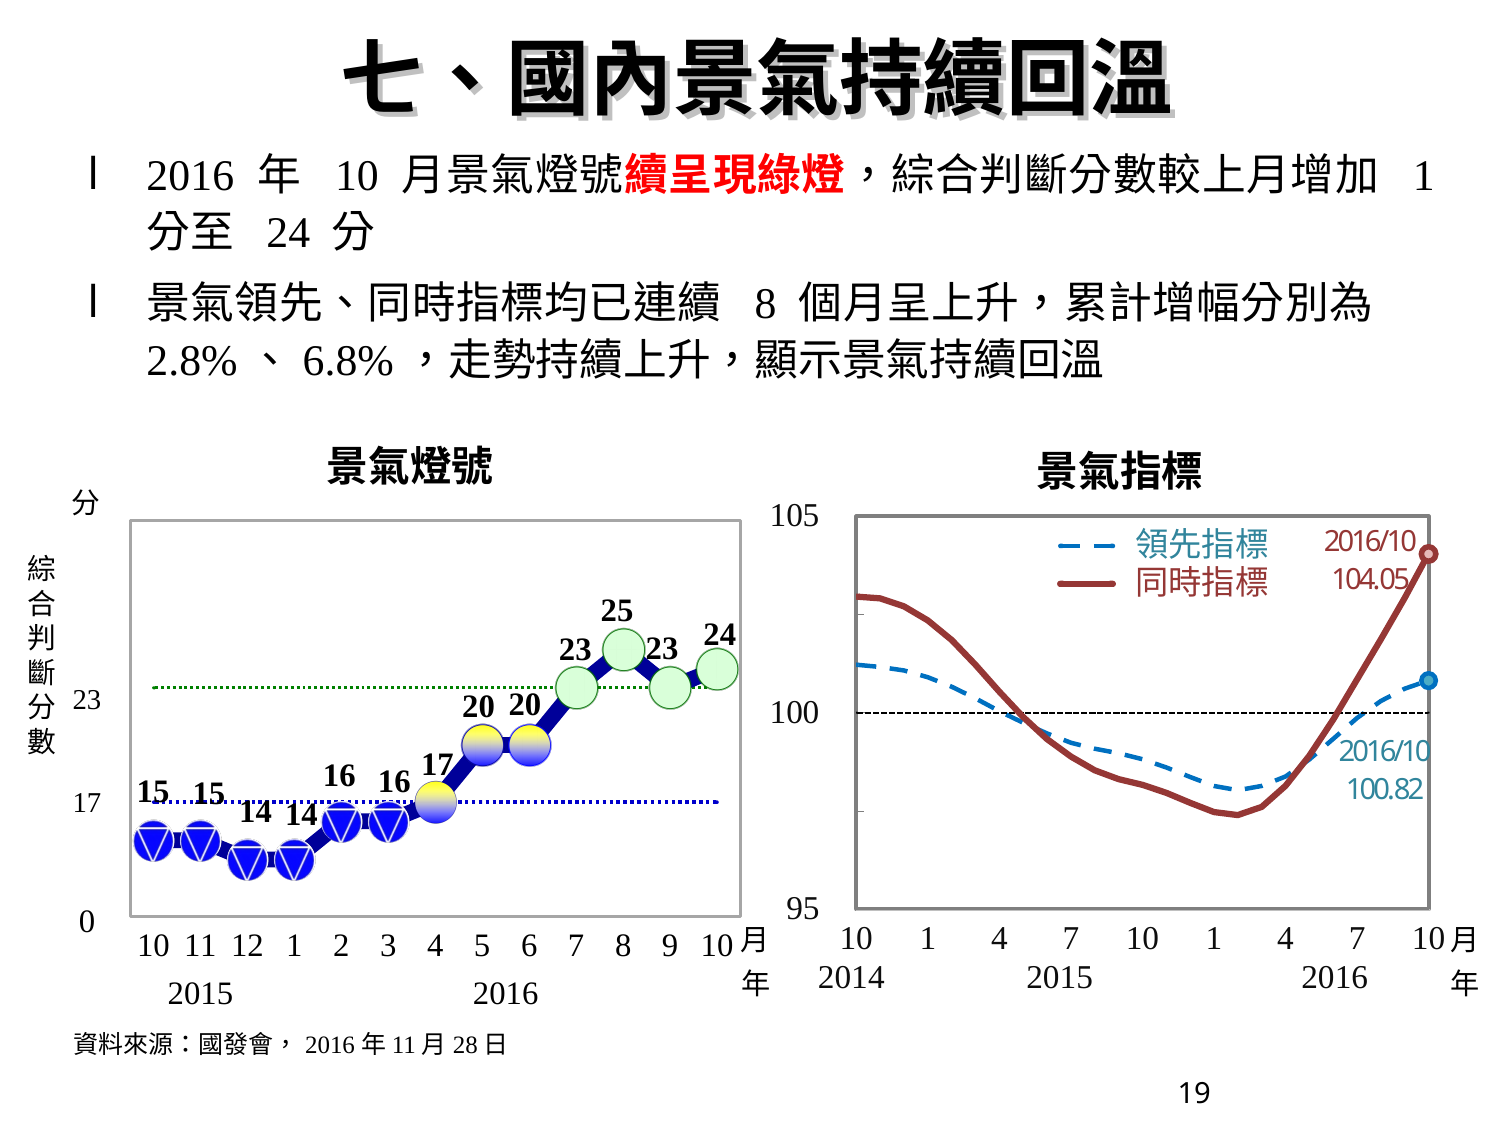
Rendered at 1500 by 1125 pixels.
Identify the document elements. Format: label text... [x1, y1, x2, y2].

title 七、國內景氣持續回溫 [0, 34, 1500, 126]
text_box 2016 年 10 月景氣燈號續呈現綠燈，綜合判斷分數較上月增加 1 分至 24 分 景氣領先、同時指標均已連續 8 個月呈上升，累計增幅分別為2.8%、6.8%，走勢持續上升，顯示景氣持續回溫 [45, 141, 1450, 386]
picture [11, 354, 1477, 1070]
text_box 年 [1477, 965, 1483, 1008]
text_box 月 [1477, 913, 1483, 965]
